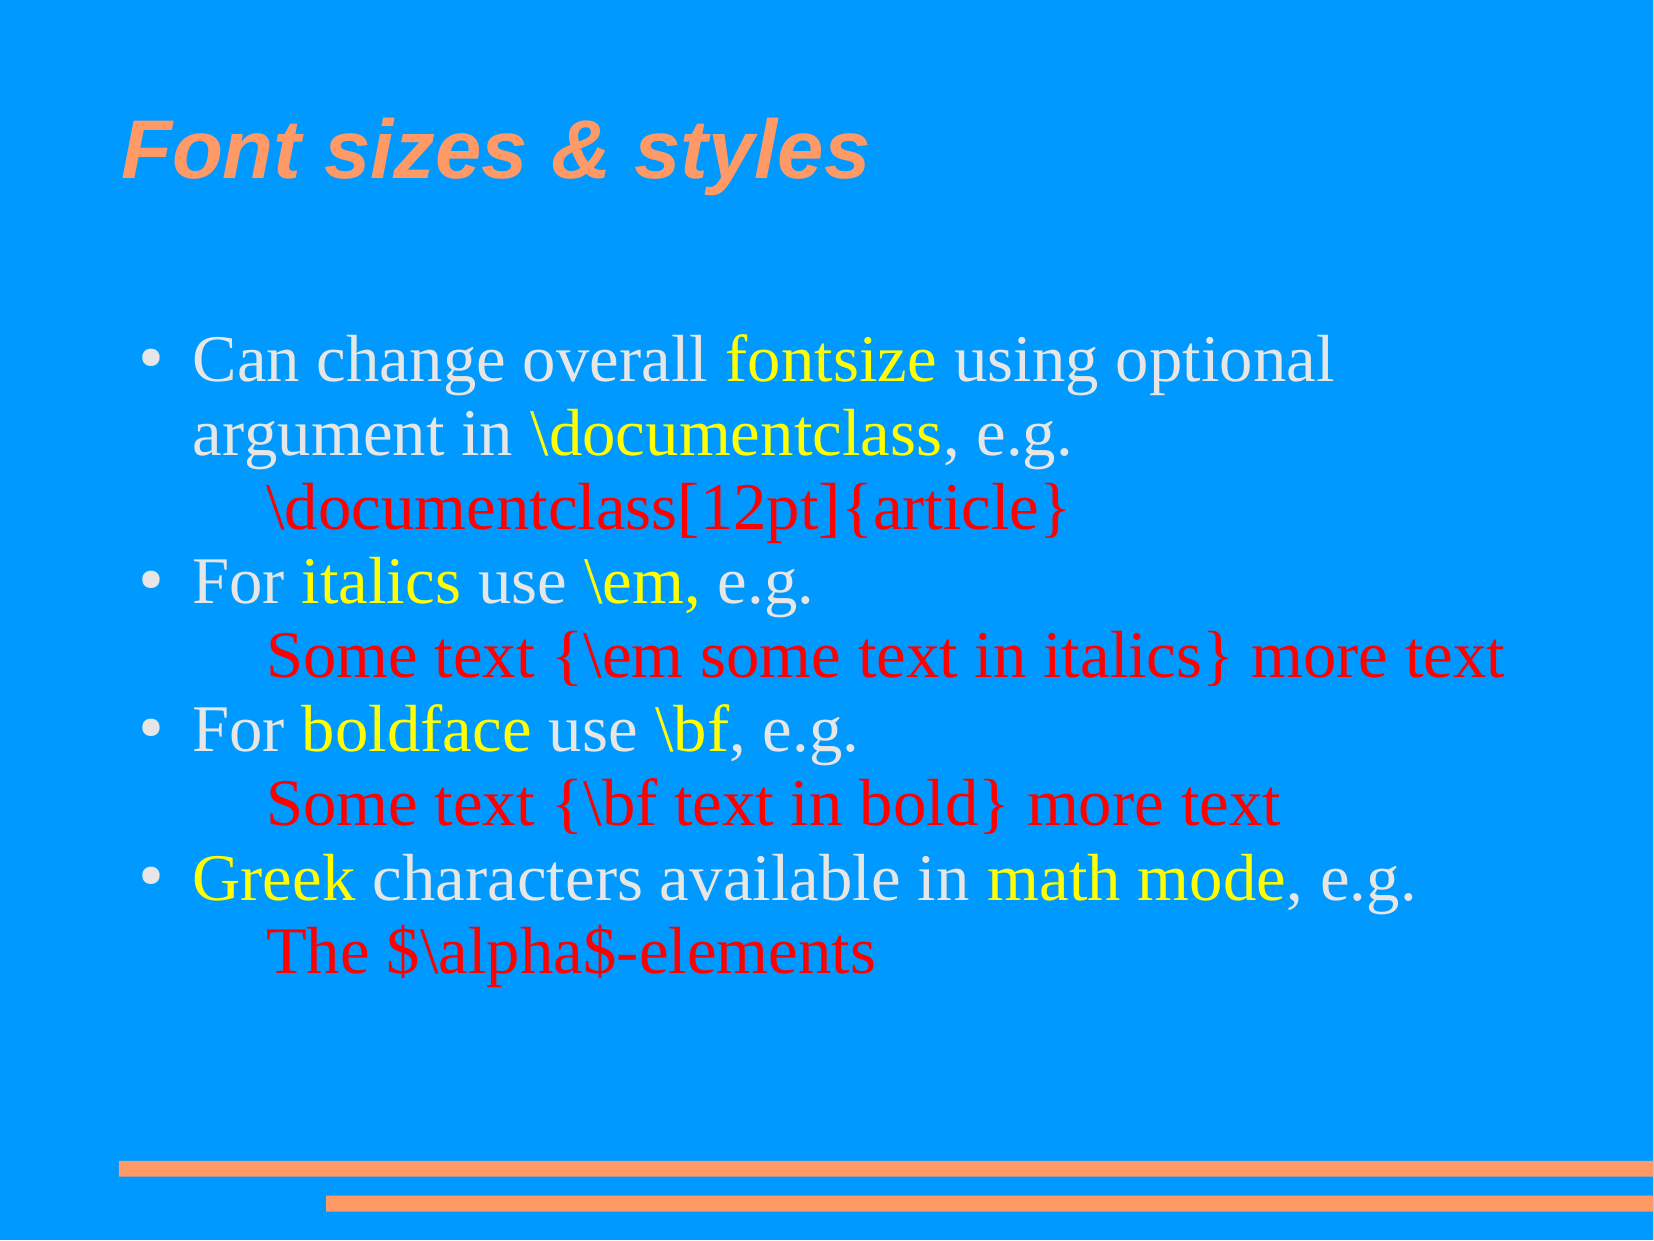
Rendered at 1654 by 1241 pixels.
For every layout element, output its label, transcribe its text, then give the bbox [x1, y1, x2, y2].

title Font sizes & styles [121, 46, 1534, 254]
list Can change overall fontsize using optional argument in \documentclass, e.g. \documentclass[12pt]{article} For italics use \em, e.g. Some text {\em some text in italics} more text For boldface use \bf, e.g. Some text {\bf text in bold} more text Greek characters available in math mode, e.g. The $\alpha$-elements [121, 322, 1561, 1132]
